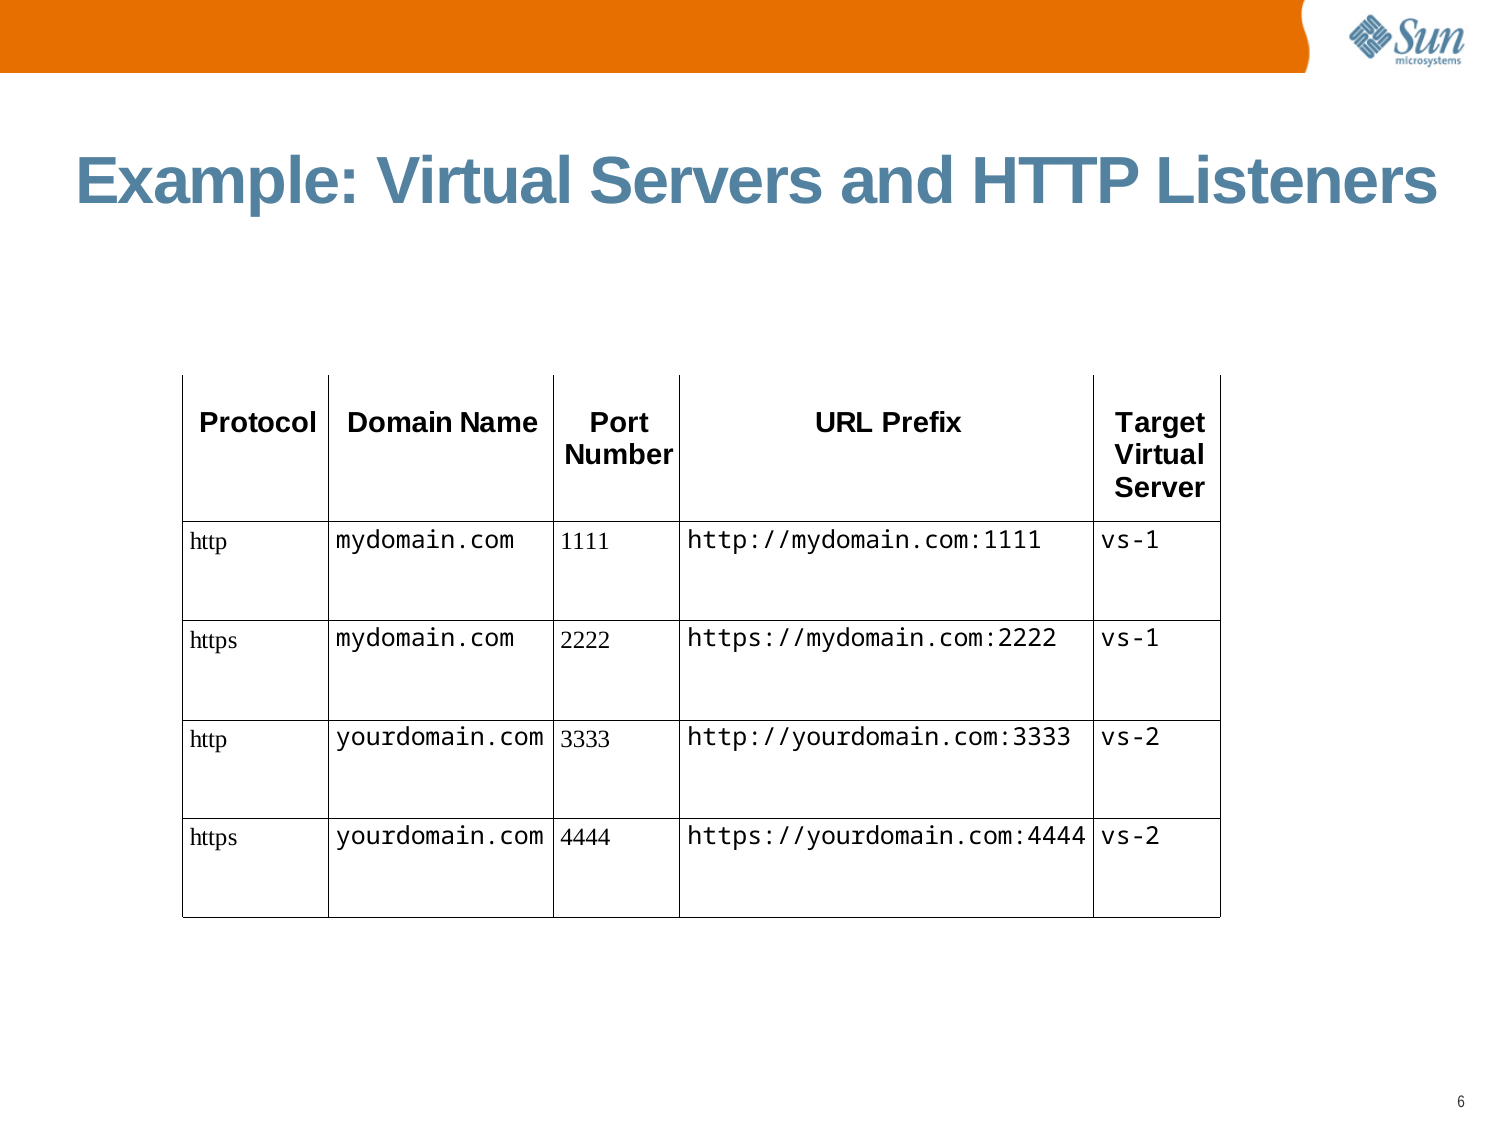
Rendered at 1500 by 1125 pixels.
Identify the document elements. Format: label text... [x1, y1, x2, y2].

picture [0, 0, 1500, 73]
chart [64, 258, 1401, 1062]
title Example: Virtual Servers and HTTP Listeners [75, 149, 1463, 254]
